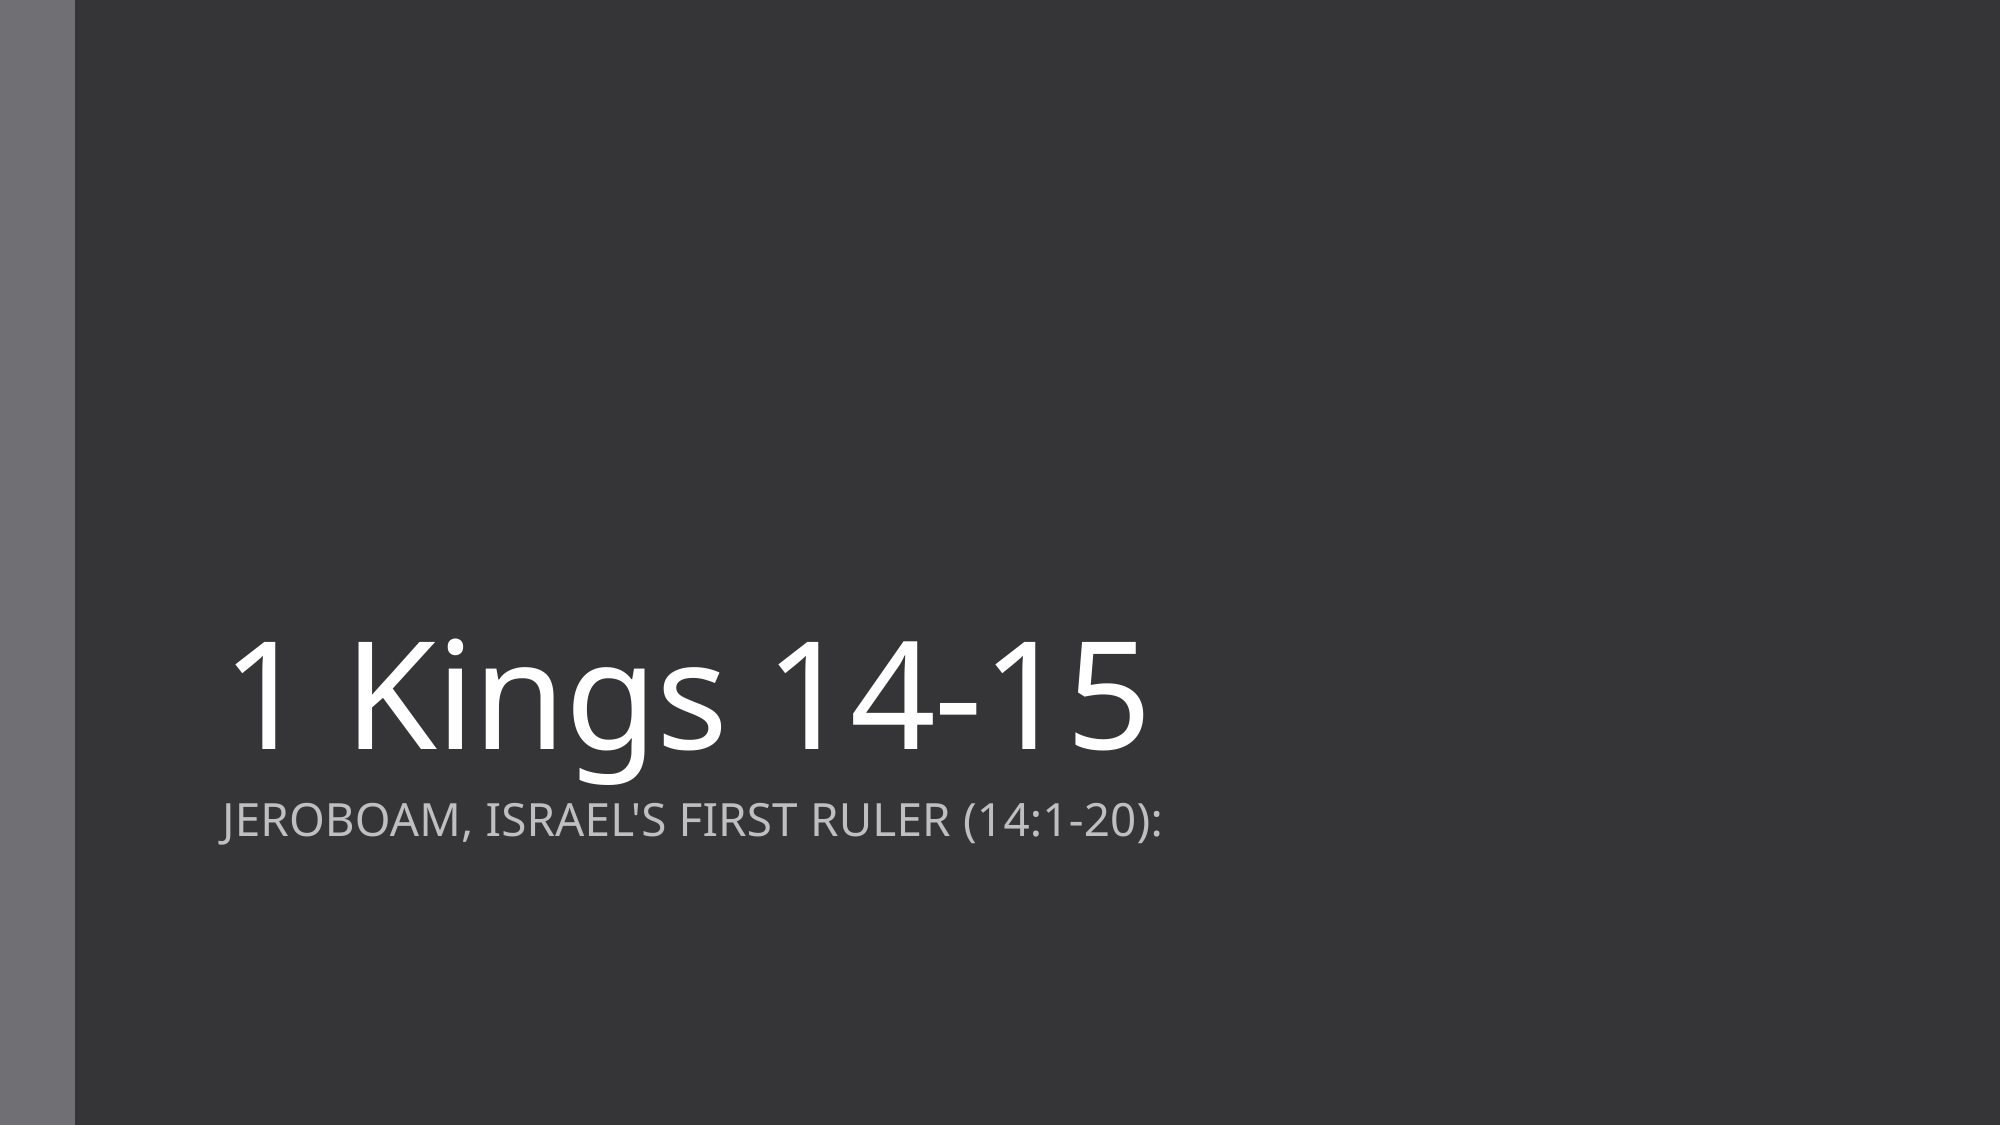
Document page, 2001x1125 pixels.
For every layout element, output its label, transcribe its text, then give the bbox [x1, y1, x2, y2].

subtitle JEROBOAM, ISRAEL'S FIRST RULER (14:1-20): [206, 787, 1752, 1066]
title 1 Kings 14-15 [206, 124, 1752, 787]
